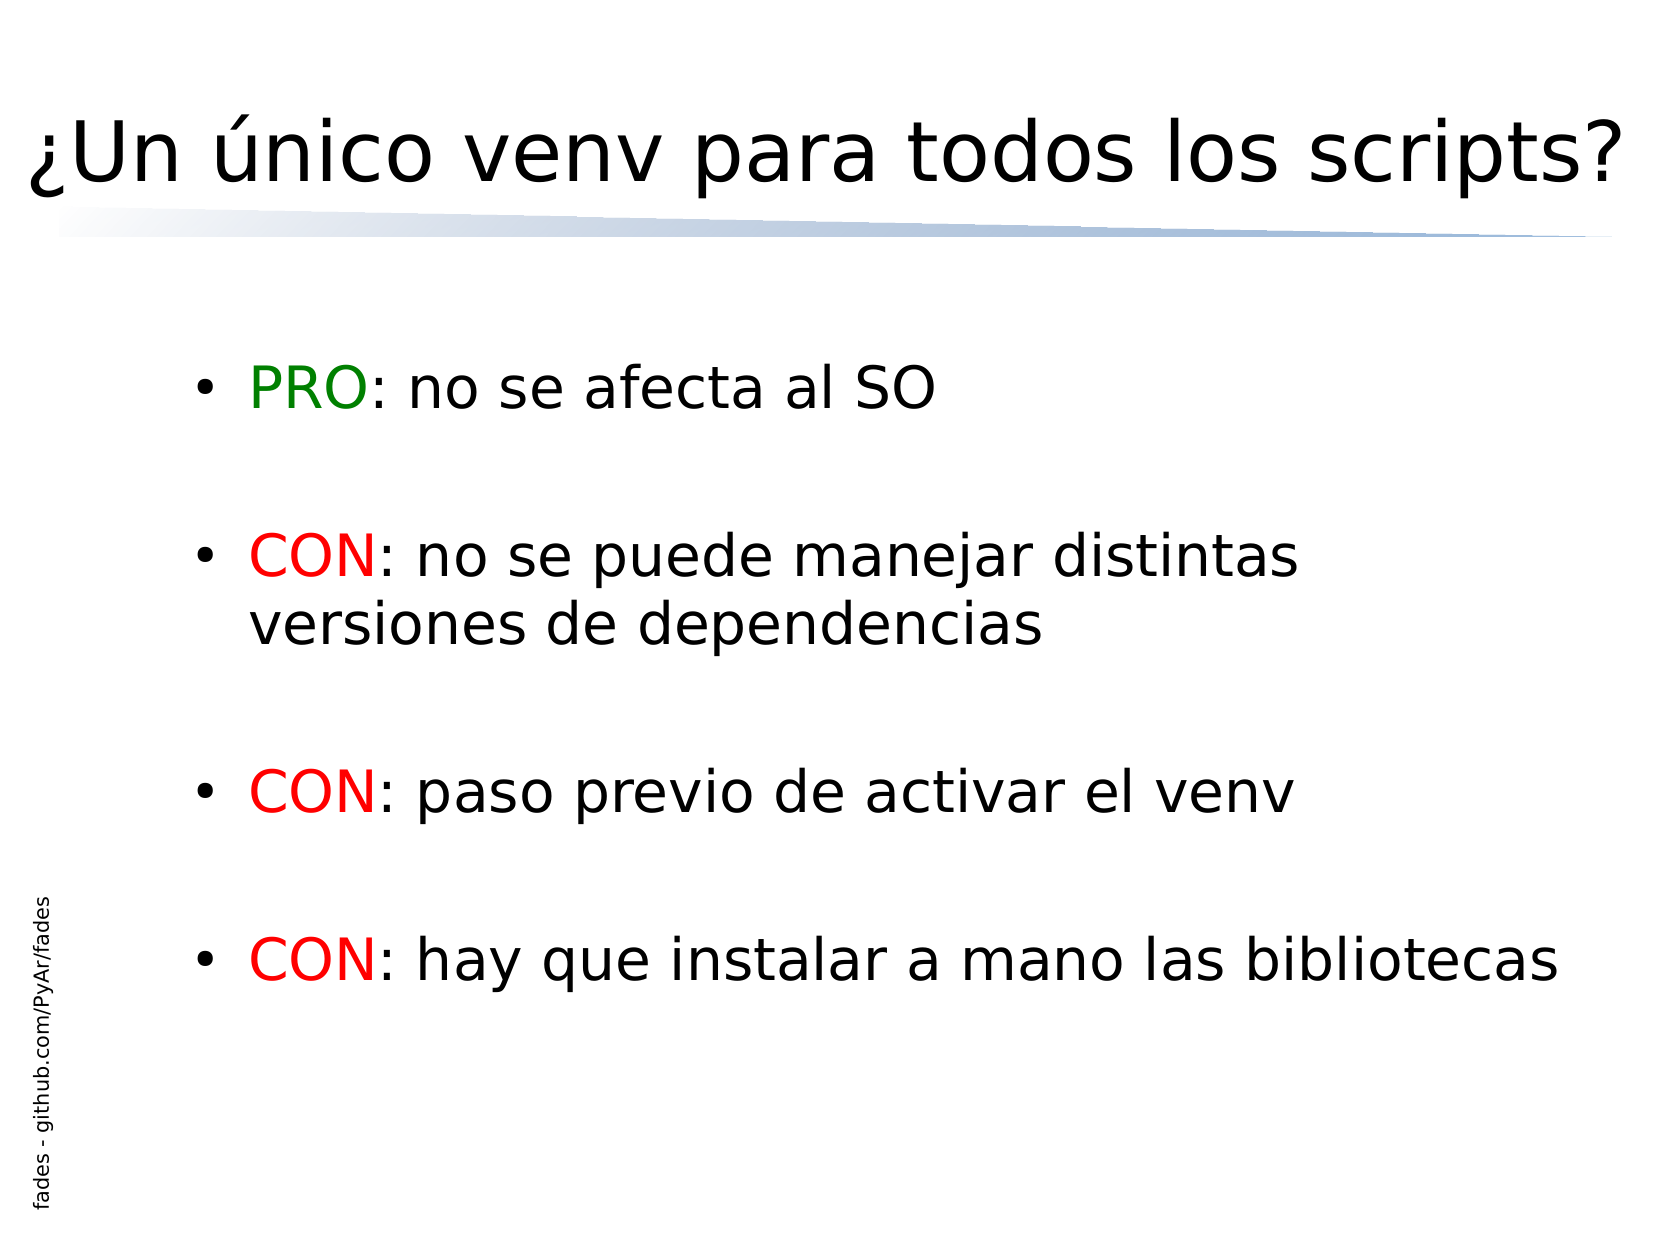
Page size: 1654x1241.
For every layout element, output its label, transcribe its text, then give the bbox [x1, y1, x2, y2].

list PRO: no se afecta al SO CON: no se puede manejar distintas versiones de dependencias CON: paso previo de activar el venv CON: hay que instalar a mano las bibliotecas [177, 354, 1571, 1109]
title ¿Un único venv para todos los scripts? [0, 49, 1654, 257]
